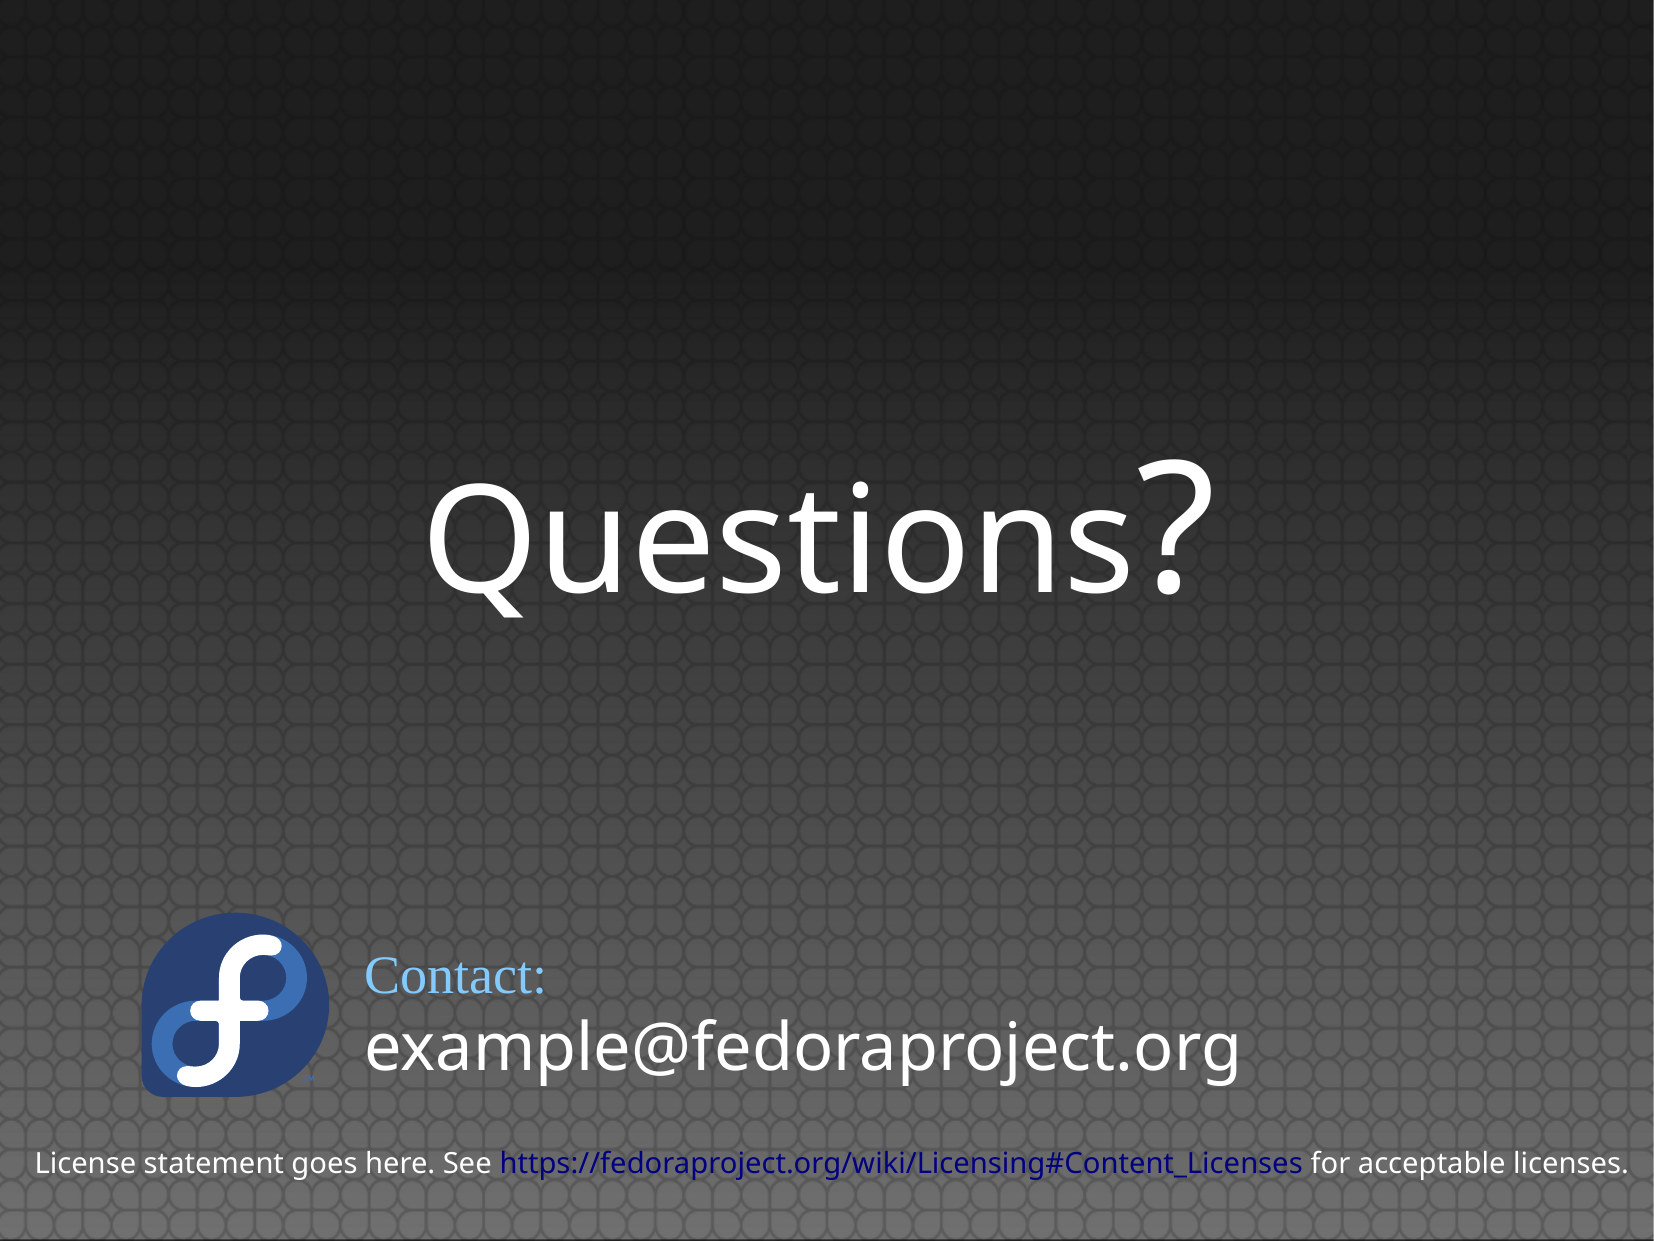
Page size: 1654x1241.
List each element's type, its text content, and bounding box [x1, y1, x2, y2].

text_box Contact: [349, 937, 703, 1013]
picture [0, 0, 1654, 1241]
text_box example@fedoraproject.org [349, 992, 1455, 1075]
text_box License statement goes here. See https://fedoraproject.org/wiki/Licensing#Content_Licenses for acceptable licenses. [52, 1135, 1611, 1219]
title Questions? [30, 428, 1606, 615]
